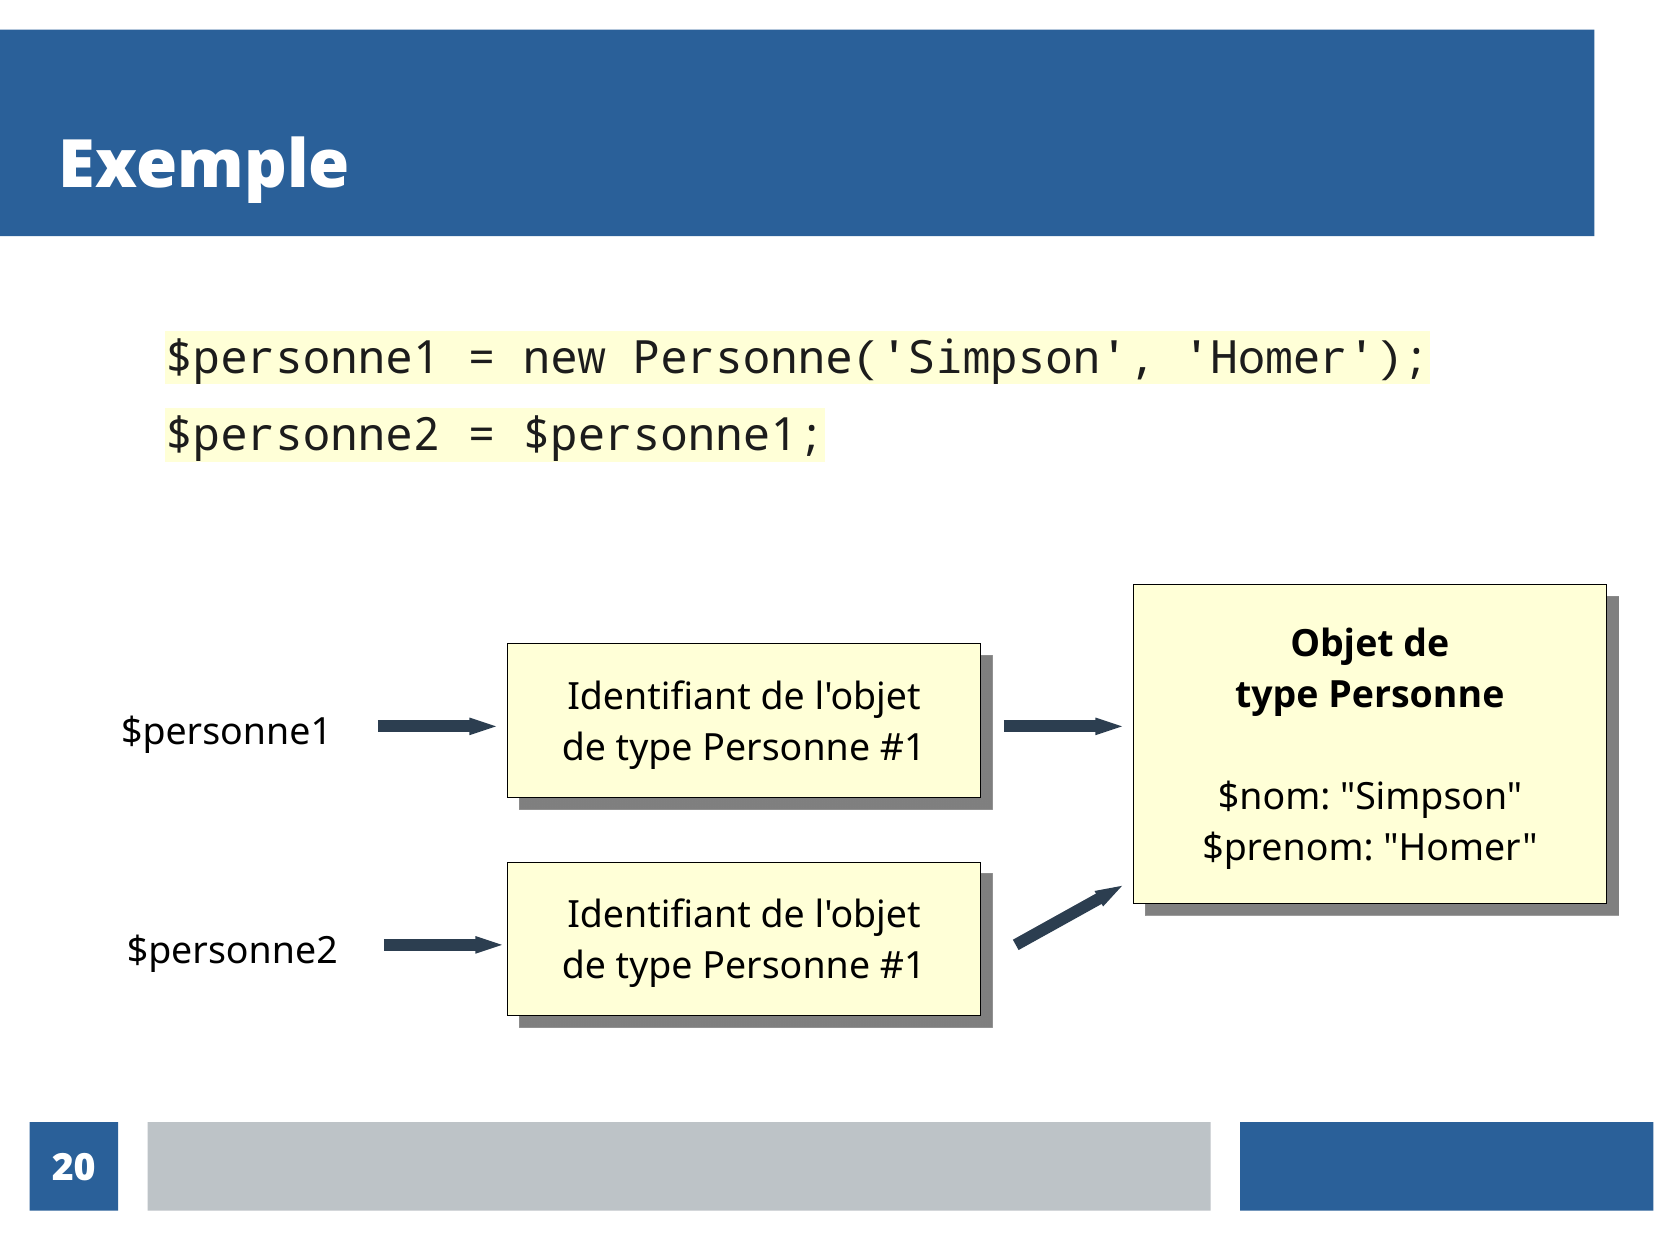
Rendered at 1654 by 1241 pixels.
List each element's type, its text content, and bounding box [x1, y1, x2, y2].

text_box $personne1 [106, 697, 359, 760]
text_box $personne2 [112, 916, 365, 979]
title Exemple [59, 59, 1595, 207]
text_box Identifiant de l'objet de type Personne #1 [507, 862, 981, 1016]
list $personne1 = new Personne('Simpson', 'Homer'); $personne2 = $personne1; [129, 330, 1548, 497]
text_box Identifiant de l'objet de type Personne #1 [507, 643, 981, 798]
text_box Objet de type Personne $nom: "Simpson" $prenom: "Homer" [1133, 584, 1607, 904]
